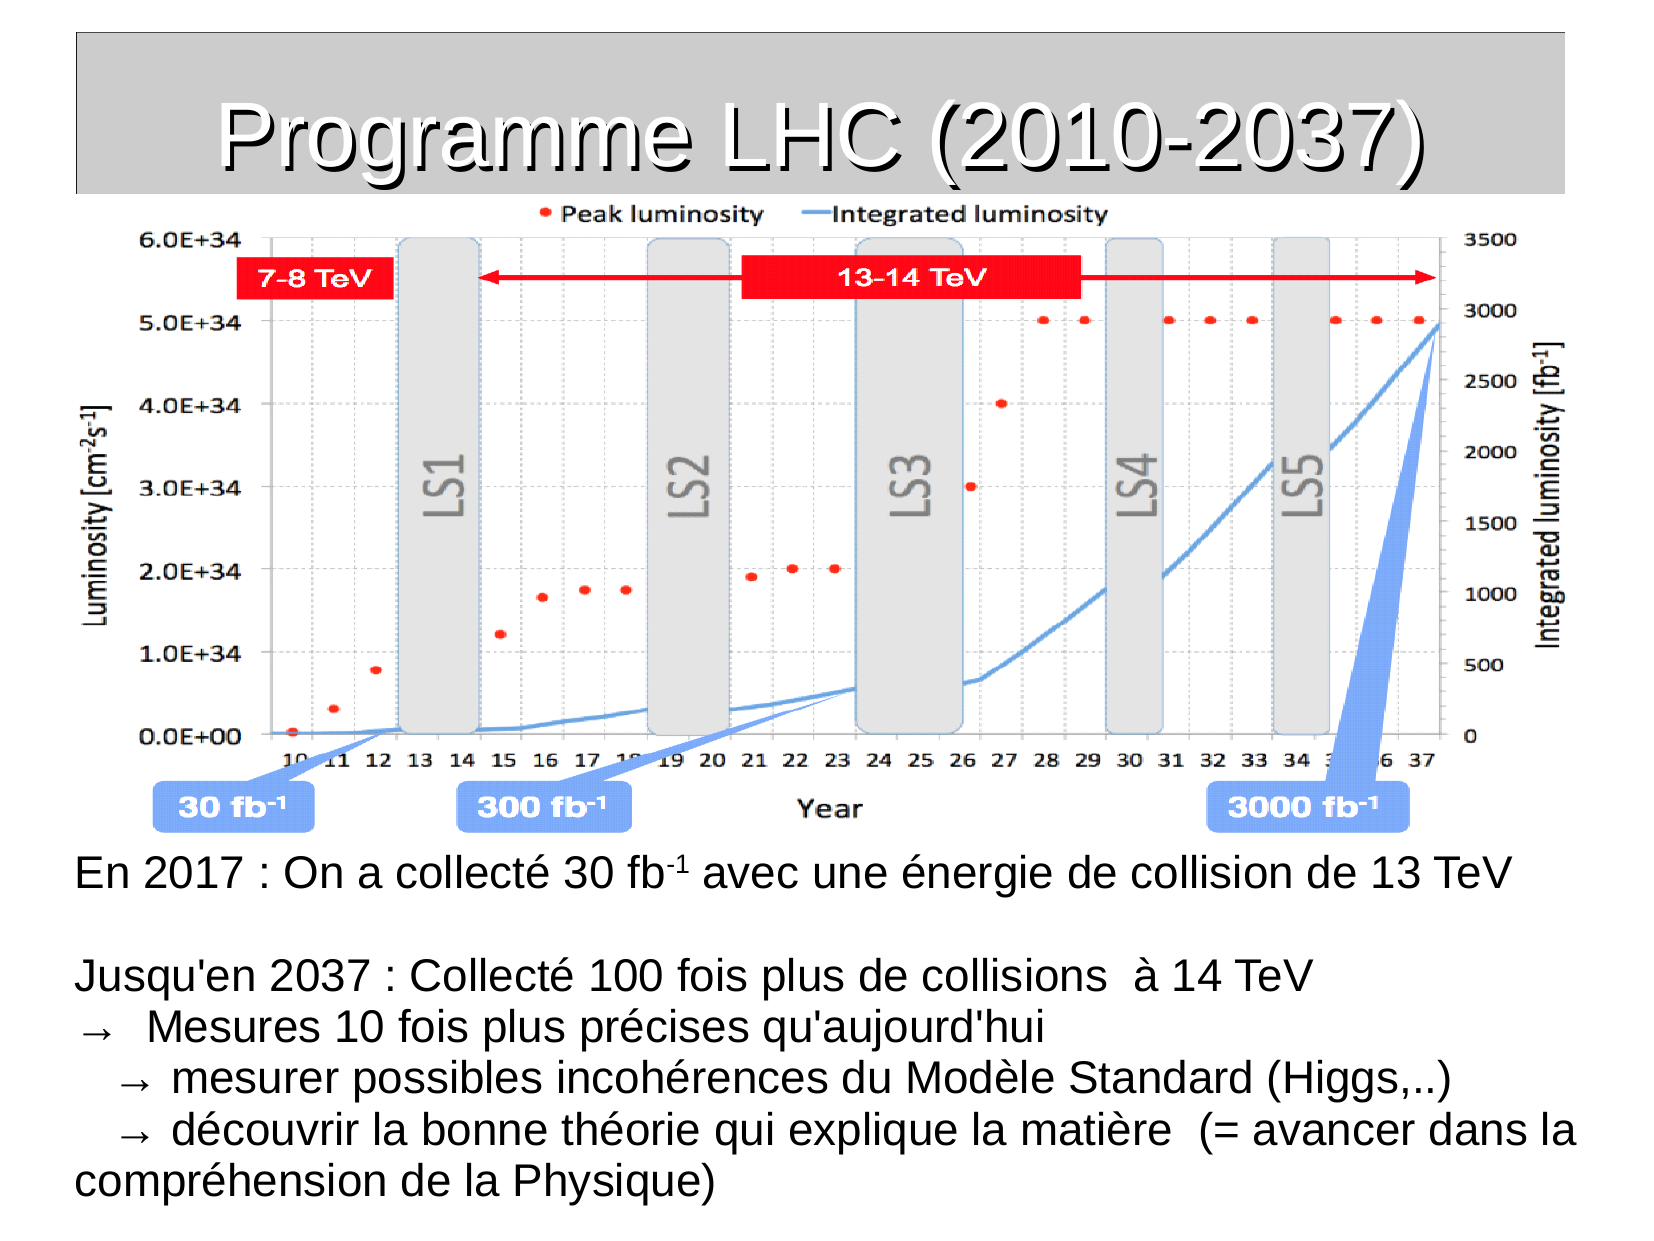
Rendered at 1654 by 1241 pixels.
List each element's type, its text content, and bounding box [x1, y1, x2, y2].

text_box En 2017 : On a collecté 30 fb-1 avec une énergie de collision de 13 TeV Jusqu'en 2037 : Collecté 100 fois plus de collisions à 14 TeV → Mesures 10 fois plus précises qu'aujourd'hui → mesurer possibles incohérences du Modèle Standard (Higgs,..) → découvrir la bonne théorie qui explique la matière (= avancer dans la compréhension de la Physique) [60, 840, 1636, 1216]
picture [74, 194, 1591, 840]
title Programme LHC (2010-2037) [76, 32, 1565, 194]
